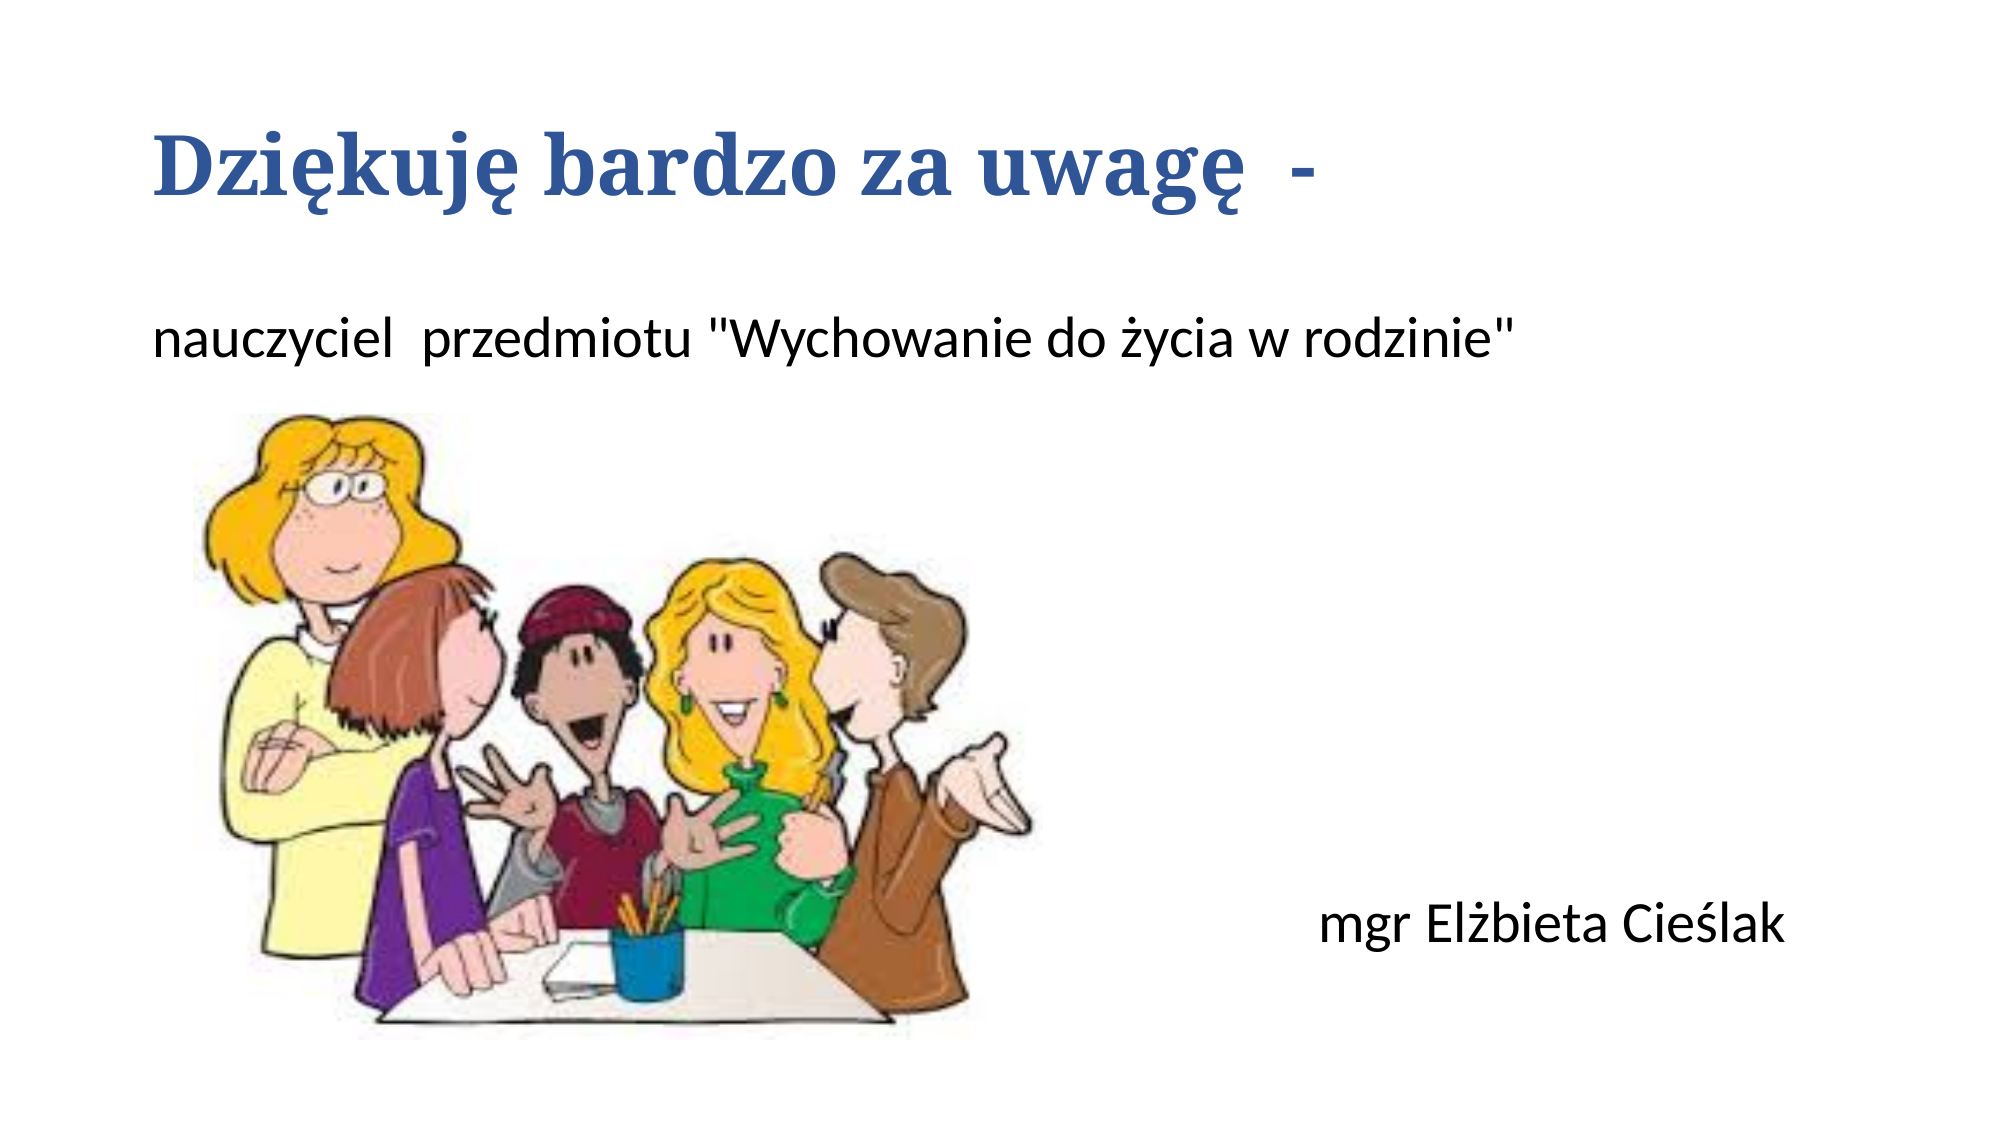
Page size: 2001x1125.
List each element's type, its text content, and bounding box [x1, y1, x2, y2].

text_box Dziękuję bardzo za uwagę - [137, 59, 1863, 278]
picture [193, 413, 1043, 1040]
text_box nauczyciel przedmiotu "Wychowanie do życia w rodzinie" mgr Elżbieta Cieślak [137, 299, 1863, 1014]
